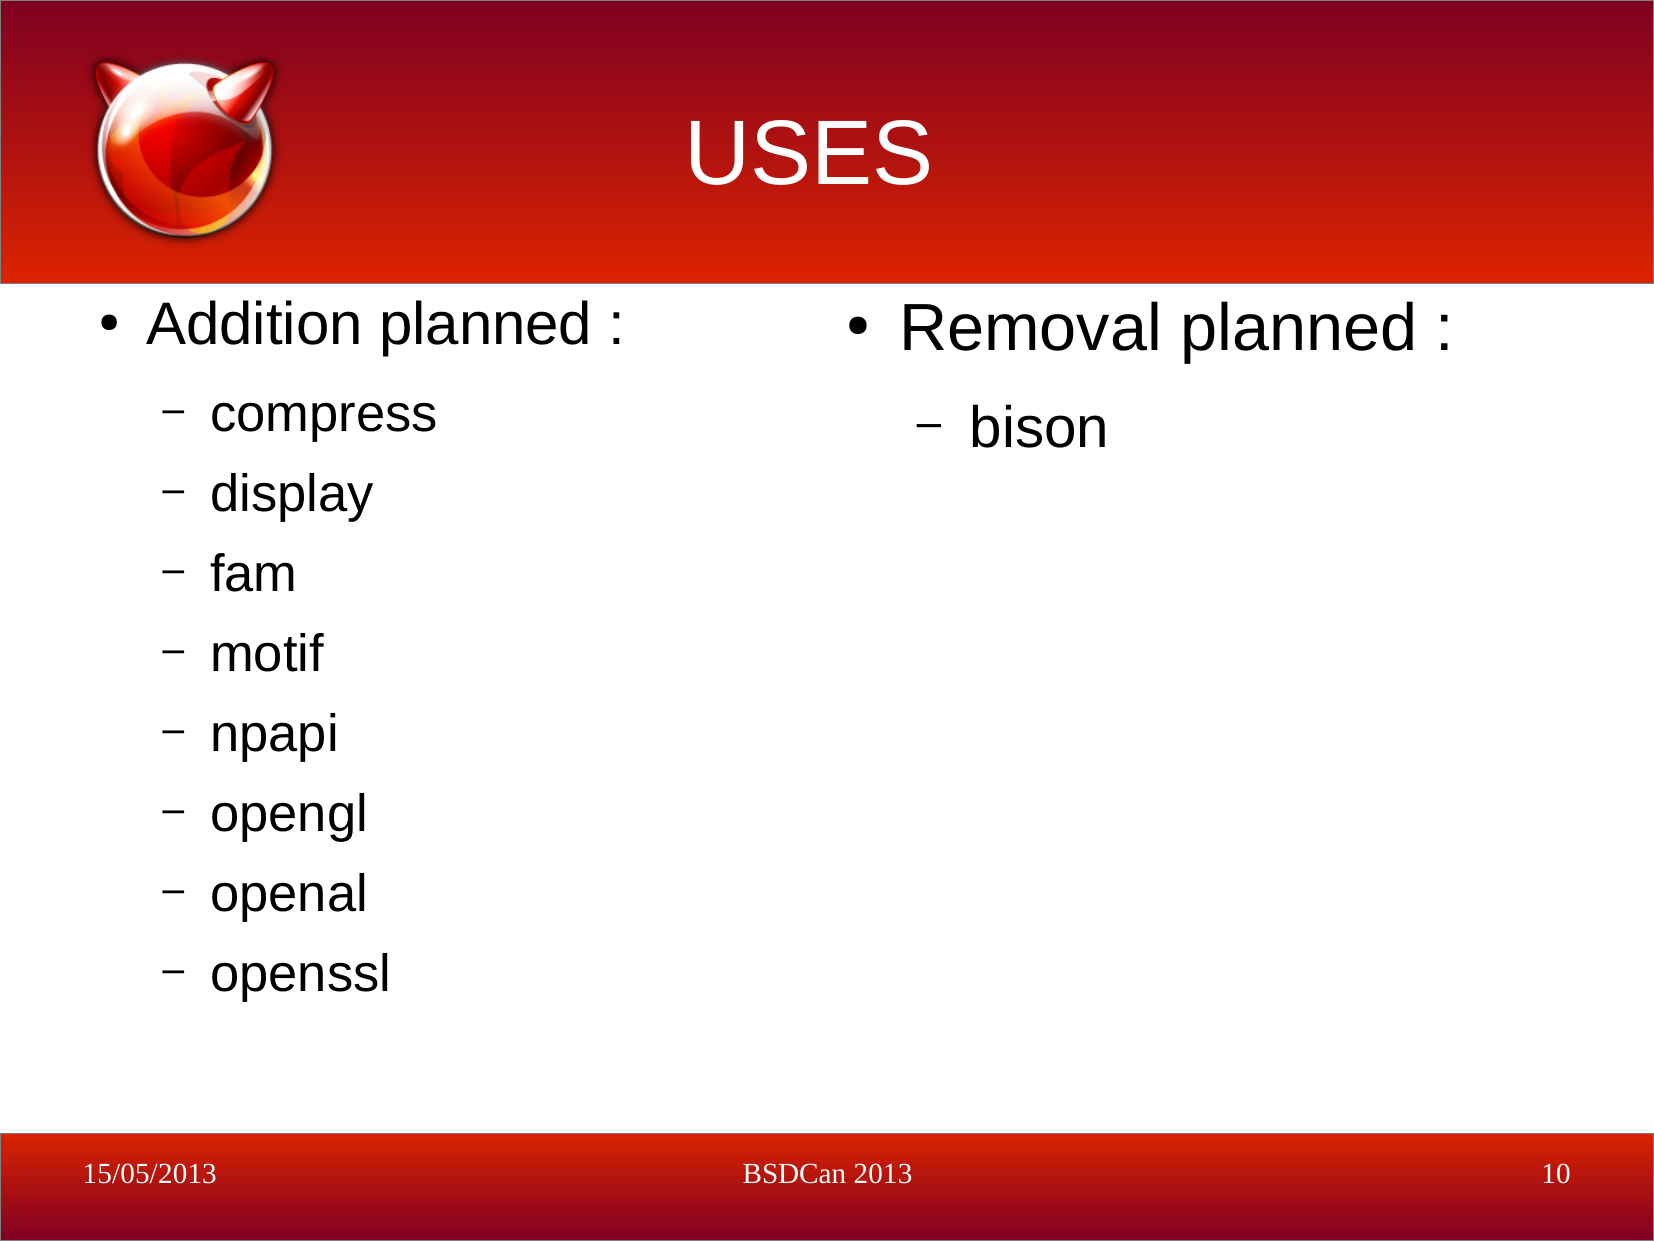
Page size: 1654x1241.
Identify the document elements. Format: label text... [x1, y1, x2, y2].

list Removal planned : bison [828, 290, 1539, 1010]
list Addition planned : compress display fam motif npapi opengl openal openssl [82, 290, 793, 1010]
title USES [82, 49, 1536, 257]
